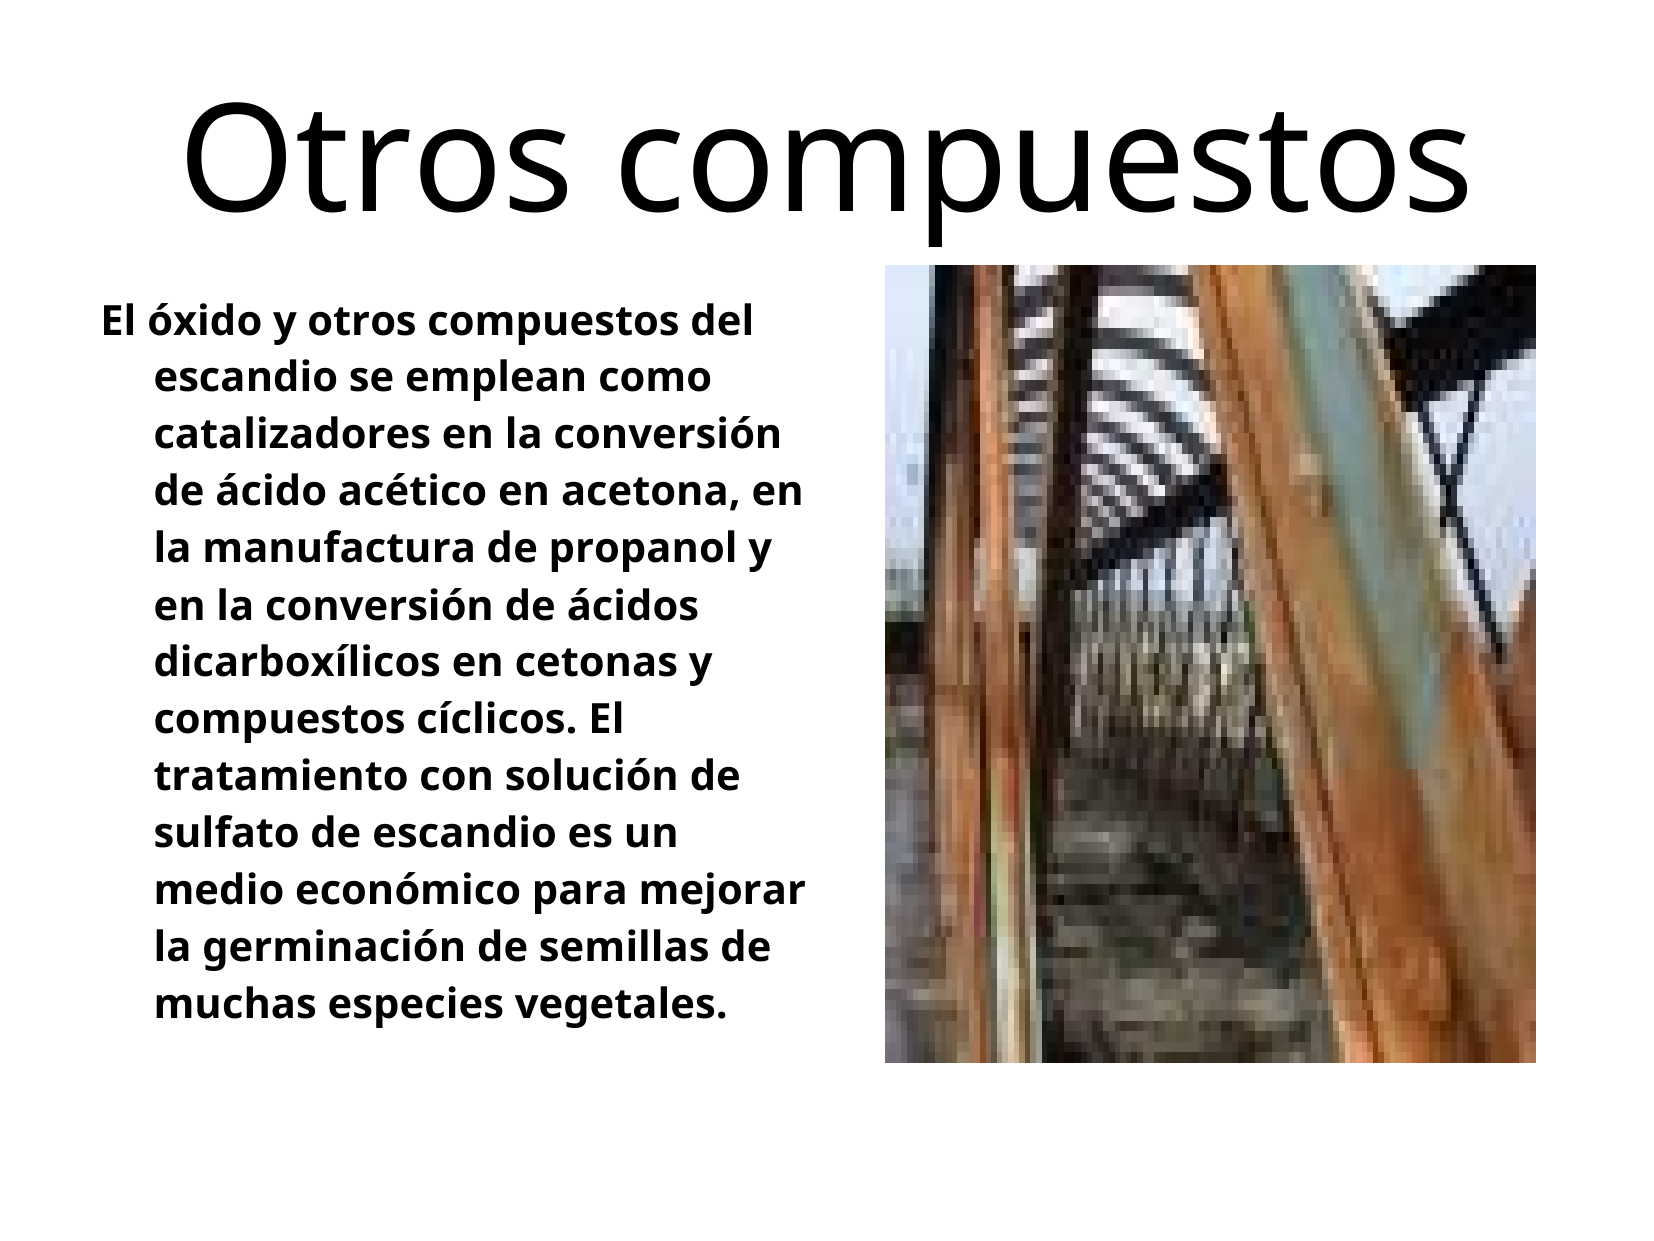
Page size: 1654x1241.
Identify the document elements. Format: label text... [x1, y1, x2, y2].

picture [885, 265, 1536, 1063]
title Otros compuestos [82, 48, 1571, 258]
list El óxido y otros compuestos del escandio se emplean como catalizadores en la conversión de ácido acético en acetona, en la manufactura de propanol y en la conversión de ácidos dicarboxílicos en cetonas y compuestos cíclicos. El tratamiento con solución de sulfato de escandio es un medio económico para mejorar la germinación de semillas de muchas especies vegetales. [82, 290, 809, 1109]
